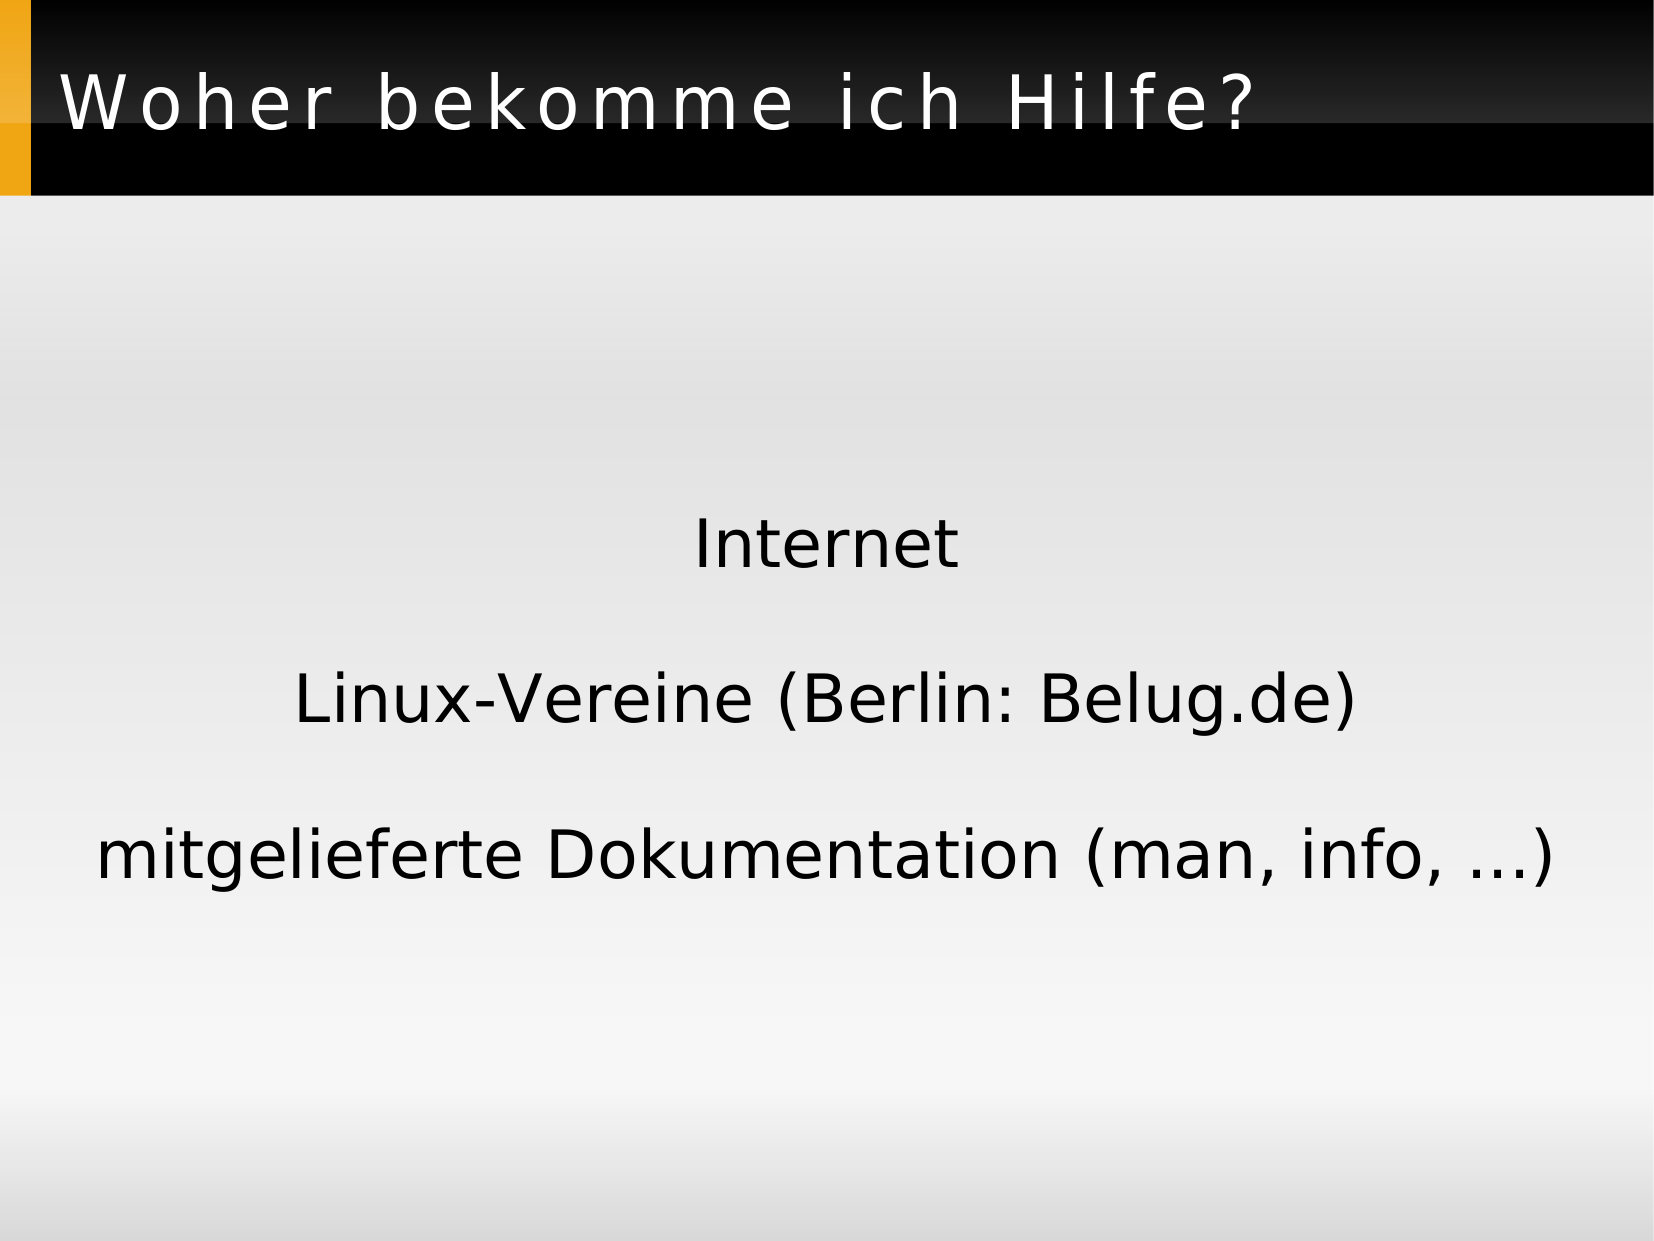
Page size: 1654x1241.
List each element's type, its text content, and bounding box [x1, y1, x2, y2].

title Woher bekomme ich Hilfe? [59, 29, 1270, 178]
subtitle Internet Linux-Vereine (Berlin: Belug.de) mitgelieferte Dokumentation (man, info, ...) [82, 290, 1571, 1109]
picture [0, 0, 1654, 1241]
